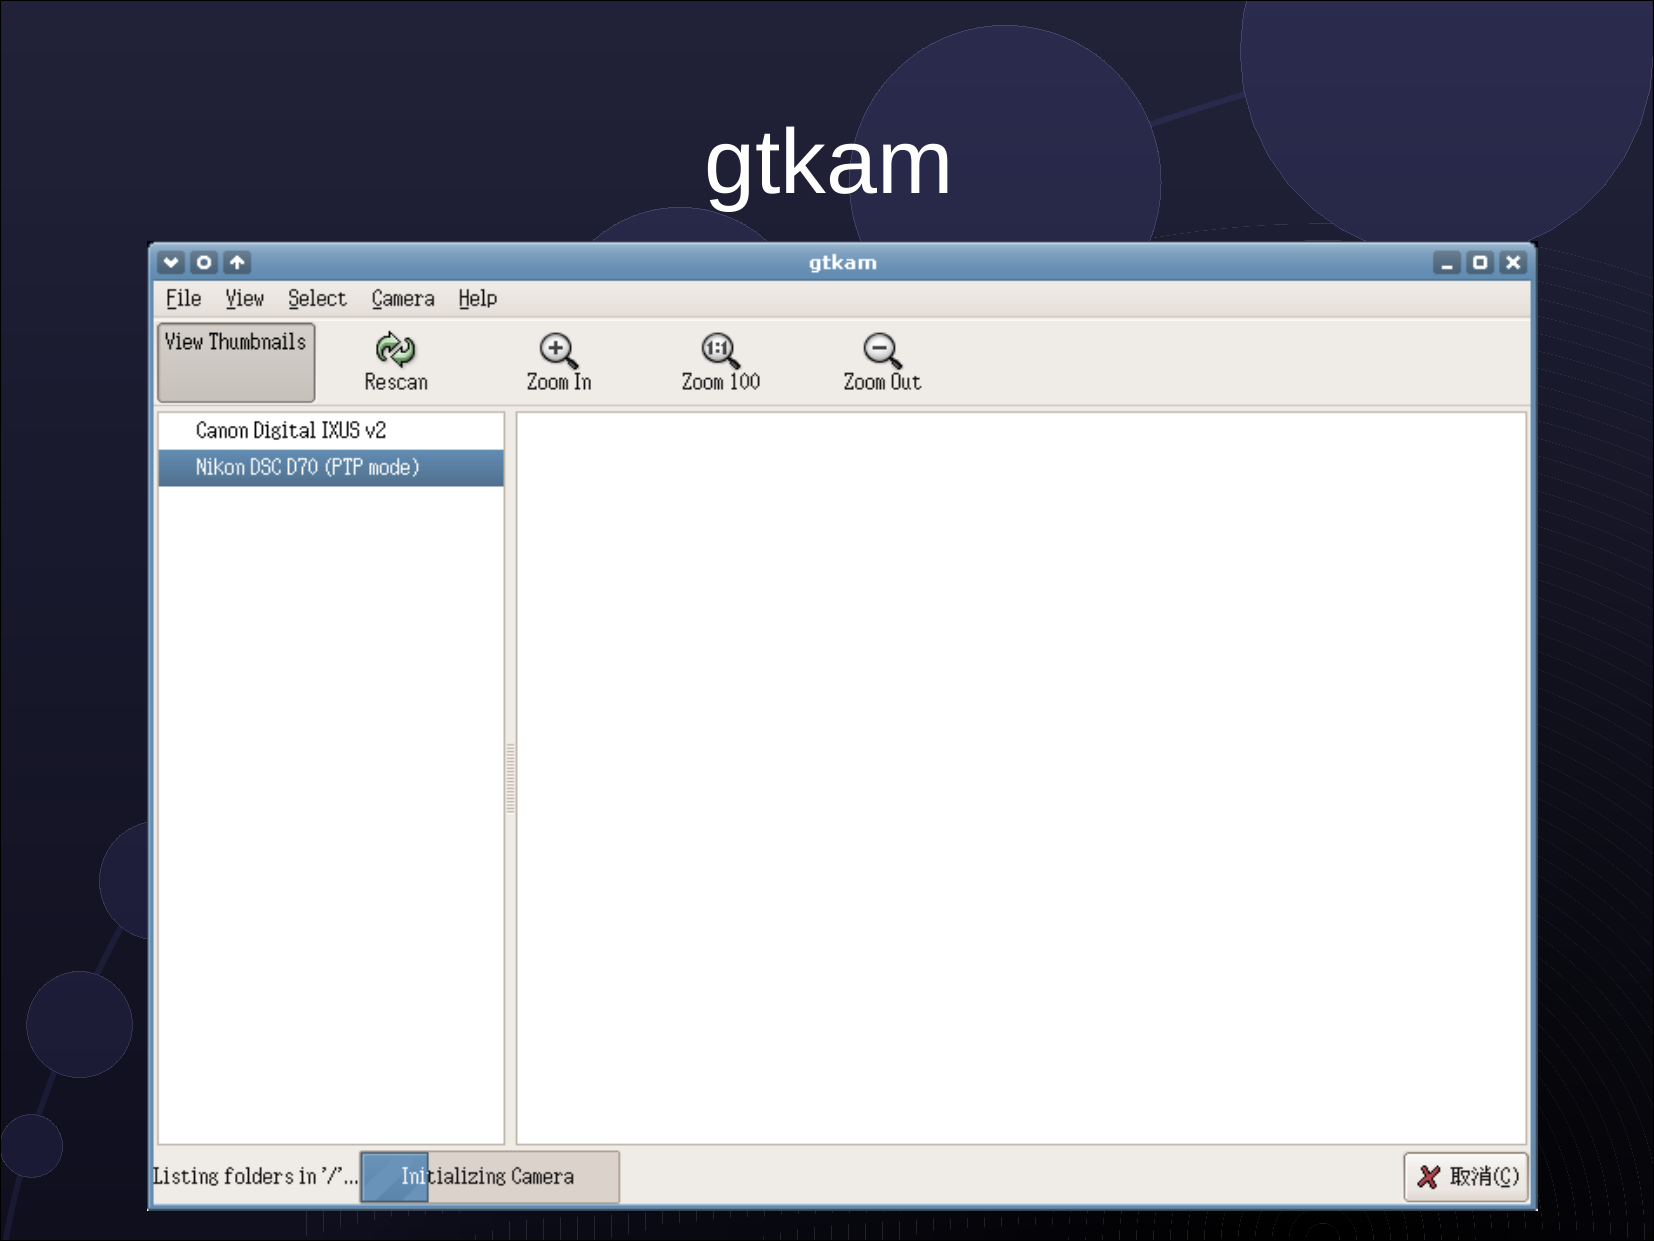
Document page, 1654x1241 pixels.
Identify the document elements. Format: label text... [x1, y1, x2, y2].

picture [147, 241, 1538, 1211]
title gtkam [123, 58, 1536, 266]
